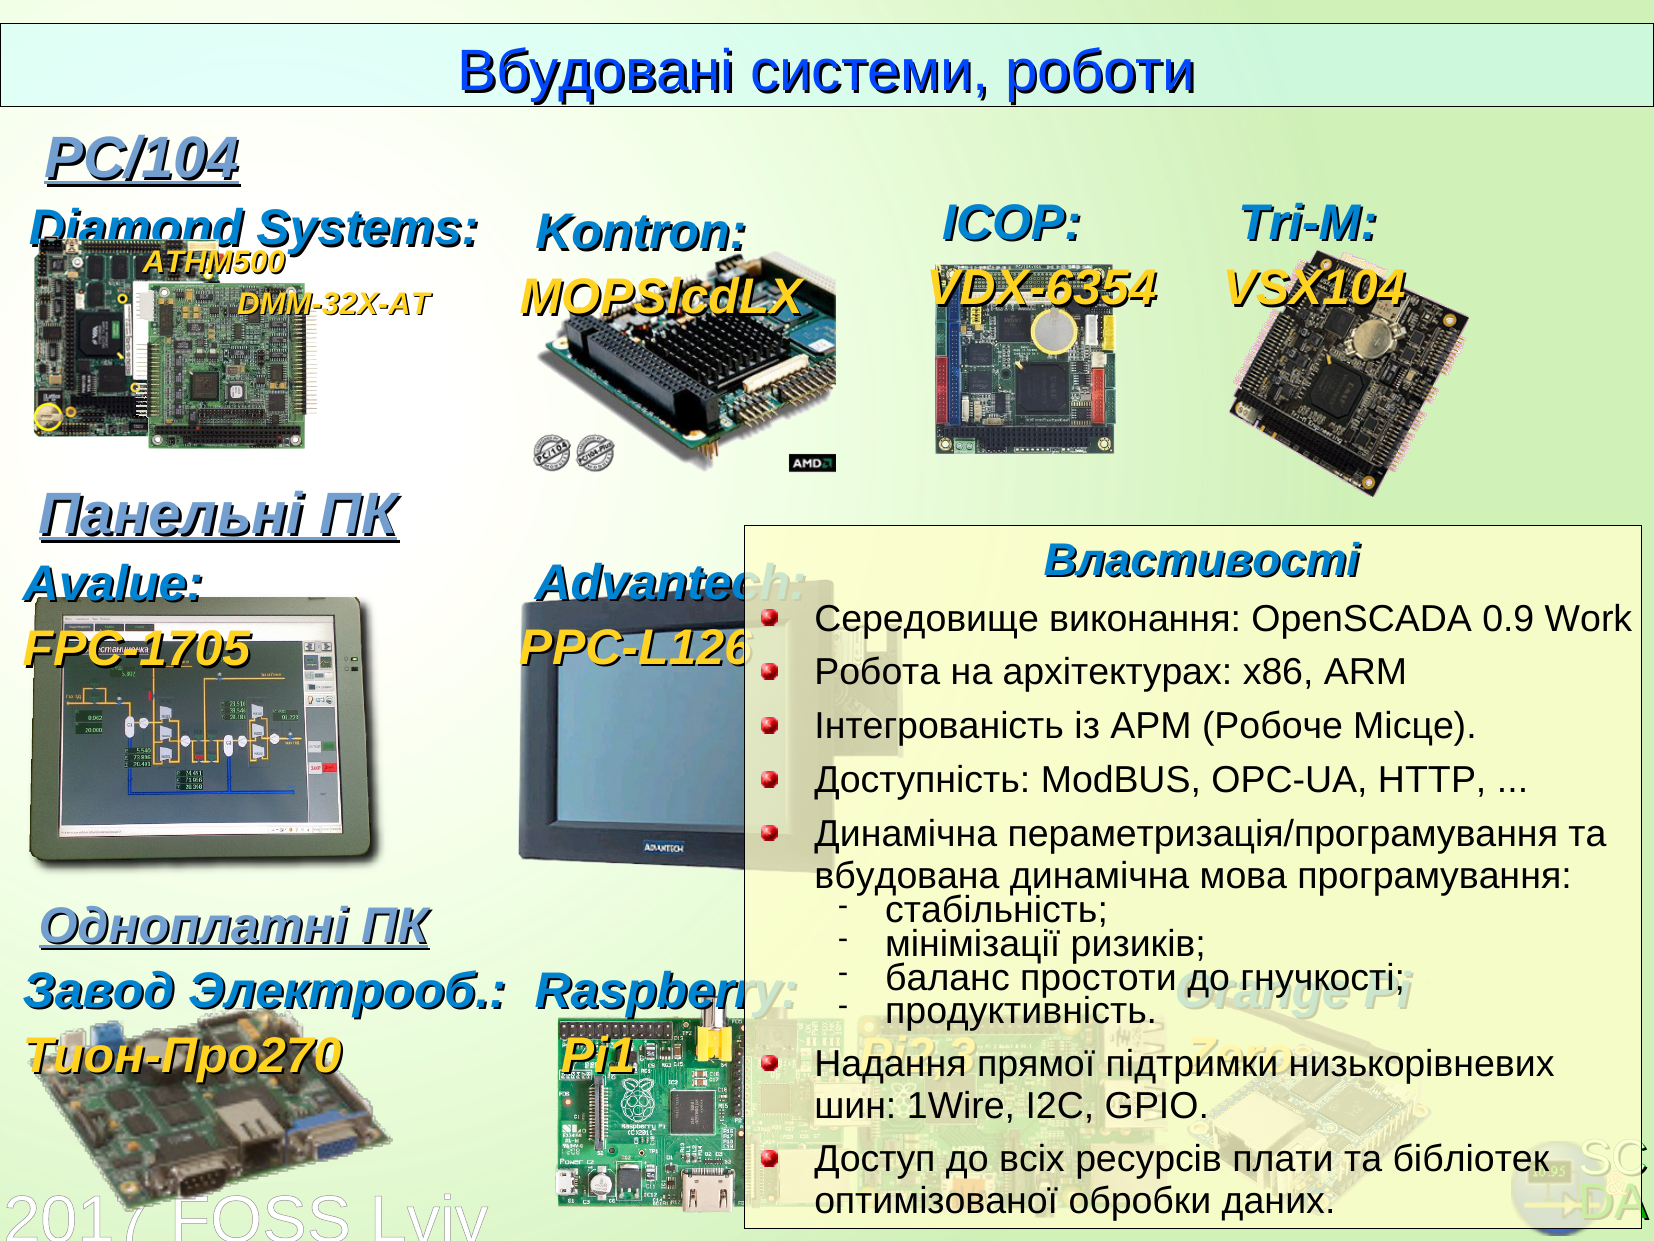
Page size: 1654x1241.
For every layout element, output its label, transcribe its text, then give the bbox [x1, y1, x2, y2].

text_box Advantech: PPC-L126 [518, 544, 744, 666]
picture [24, 1074, 398, 1217]
picture [23, 666, 390, 880]
picture [555, 1074, 744, 1213]
title Вбудовані системи, роботи [0, 23, 1654, 107]
text_box DMM-32X-AT [237, 280, 449, 316]
picture [518, 666, 744, 874]
text_box Одноплатні ПК Завод Электрооб.: Тион-Про270 [22, 887, 532, 1074]
picture [1511, 1229, 1607, 1236]
text_box Raspberry: Orange Pi Pi1 Pi2,3 Zero [518, 952, 744, 1074]
picture [31, 236, 318, 449]
picture [532, 316, 836, 473]
picture [932, 306, 1117, 455]
text_box Tri-M: VSX104 [1222, 184, 1447, 306]
text_box ICOP: VDX-6354 [926, 184, 1188, 306]
text_box Панельні ПК Avalue: FPC-1705 [22, 469, 544, 666]
text_box PC/104 Diamond Systems: [28, 113, 497, 245]
list Властивості Середовище виконання: OpenSCADA 0.9 Work Робота на архітектурах: x86, ARM Інтегрованість із АРМ (Робоче Місце). Доступність: ModBUS, OPC-UA, HTTP, ... Динамічна пераметризація/програмування та вбудована динамічна мова програмування: стабільність; мінімізації ризиків; баланс простоти до гнучкості; продуктивність. Надання прямої підтримки низькорівневих шин: 1Wire, I2C, GPIO. Доступ до всіх ресурсів плати та бібліотек оптимізованої обробки даних. [744, 525, 1642, 1229]
text_box Kontron: MOPSlcdLX [519, 193, 836, 316]
text_box ATHM500 [142, 238, 296, 274]
picture [1229, 250, 1469, 497]
